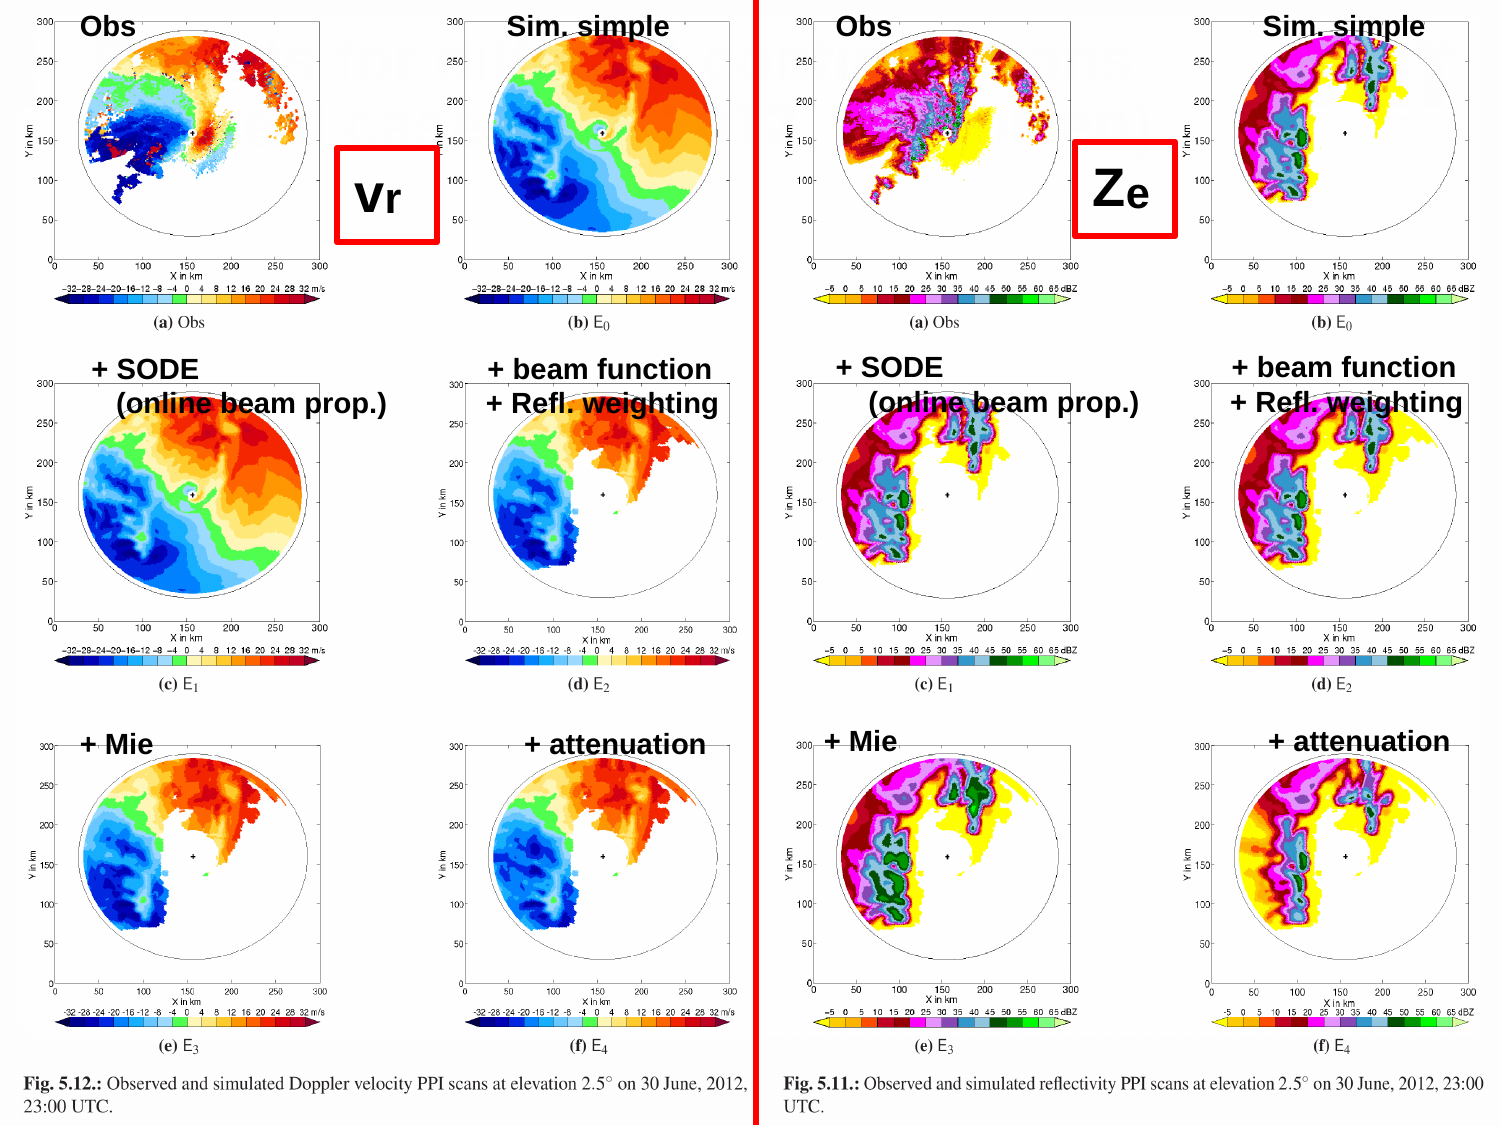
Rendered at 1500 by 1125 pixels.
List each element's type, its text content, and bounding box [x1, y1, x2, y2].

picture [759, 0, 1500, 1125]
text_box Obs Sim. simple [820, 0, 1483, 50]
text_box + Mie + attenuation [809, 714, 1471, 765]
text_box vr [336, 147, 438, 243]
text_box Ze [1074, 141, 1176, 237]
text_box + Mie + attenuation [64, 717, 727, 768]
picture [0, 0, 753, 1125]
text_box + SODE + beam function (online beam prop.) + Refl. weighting [820, 340, 1483, 426]
text_box Obs Sim. simple [64, 0, 727, 50]
text_box + SODE + beam function (online beam prop.) + Refl. weighting [76, 342, 739, 428]
